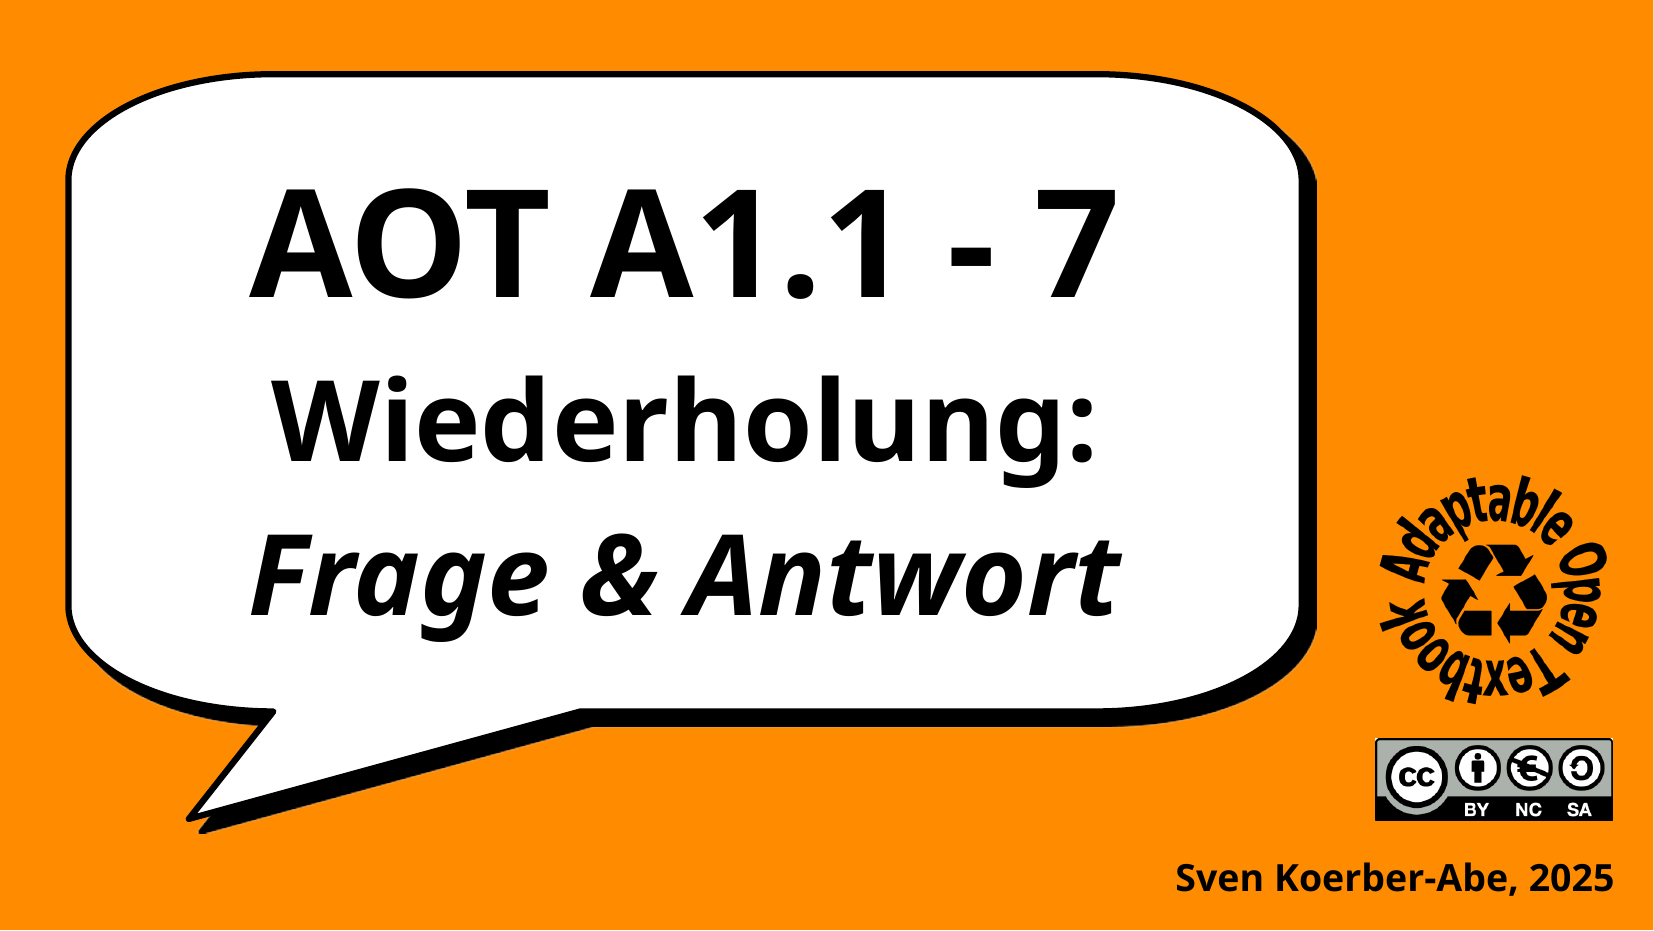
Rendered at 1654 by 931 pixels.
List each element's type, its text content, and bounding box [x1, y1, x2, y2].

picture [1375, 472, 1613, 709]
text_box AOT A1.1 - 7 Wiederholung: Frage & Antwort [68, 74, 1302, 819]
text_box Sven Koerber-Abe, 2025 [1122, 844, 1630, 914]
picture [1375, 738, 1613, 821]
